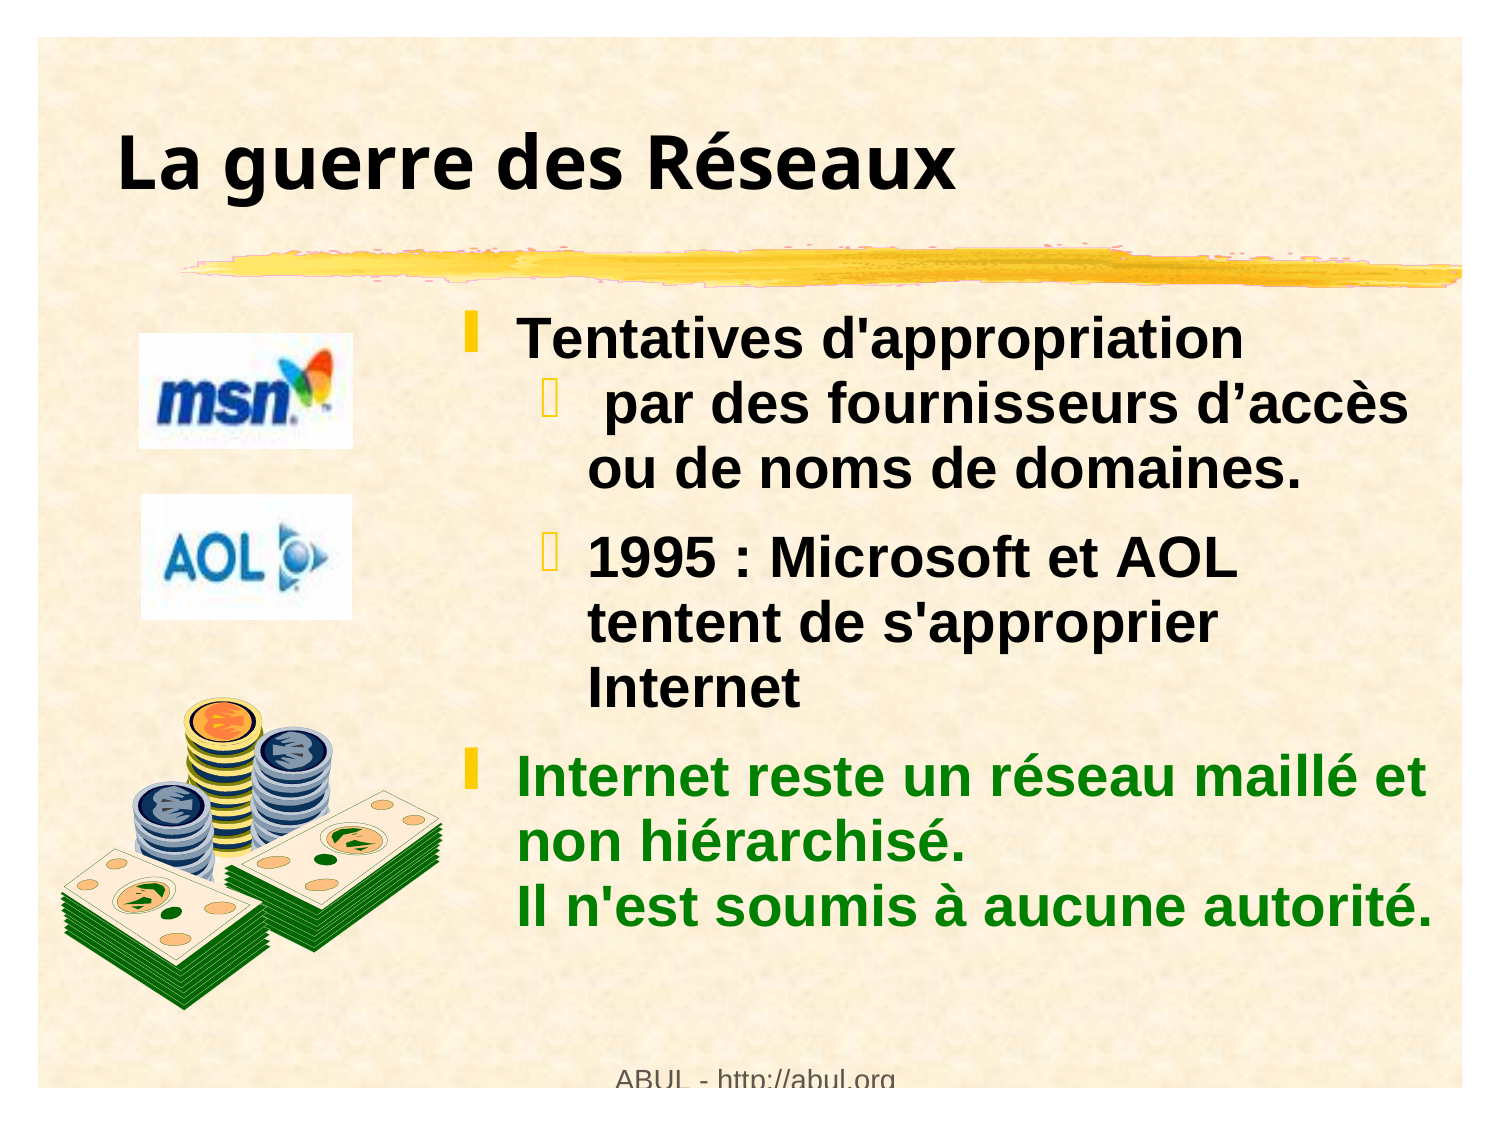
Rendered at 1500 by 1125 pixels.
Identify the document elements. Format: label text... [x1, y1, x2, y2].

title La guerre des Réseaux [101, 72, 1312, 248]
picture [738, 1076, 743, 1088]
picture [618, 1084, 630, 1088]
picture [754, 1076, 761, 1088]
picture [811, 1076, 818, 1088]
picture [883, 1076, 891, 1088]
picture [639, 1072, 648, 1078]
picture [858, 1076, 866, 1088]
list Tentatives d'appropriation par des fournisseurs d’accès ou de noms de domaines. 1995 : Microsoft et AOL tentent de s'approprier Internet Internet reste un réseau maillé et non hiérarchisé. Il n'est soumis à aucune autorité. [430, 298, 1463, 1039]
picture [794, 1082, 801, 1088]
picture [37, 37, 1463, 1088]
picture [620, 1073, 627, 1082]
picture [639, 1081, 649, 1088]
picture [722, 1076, 729, 1088]
